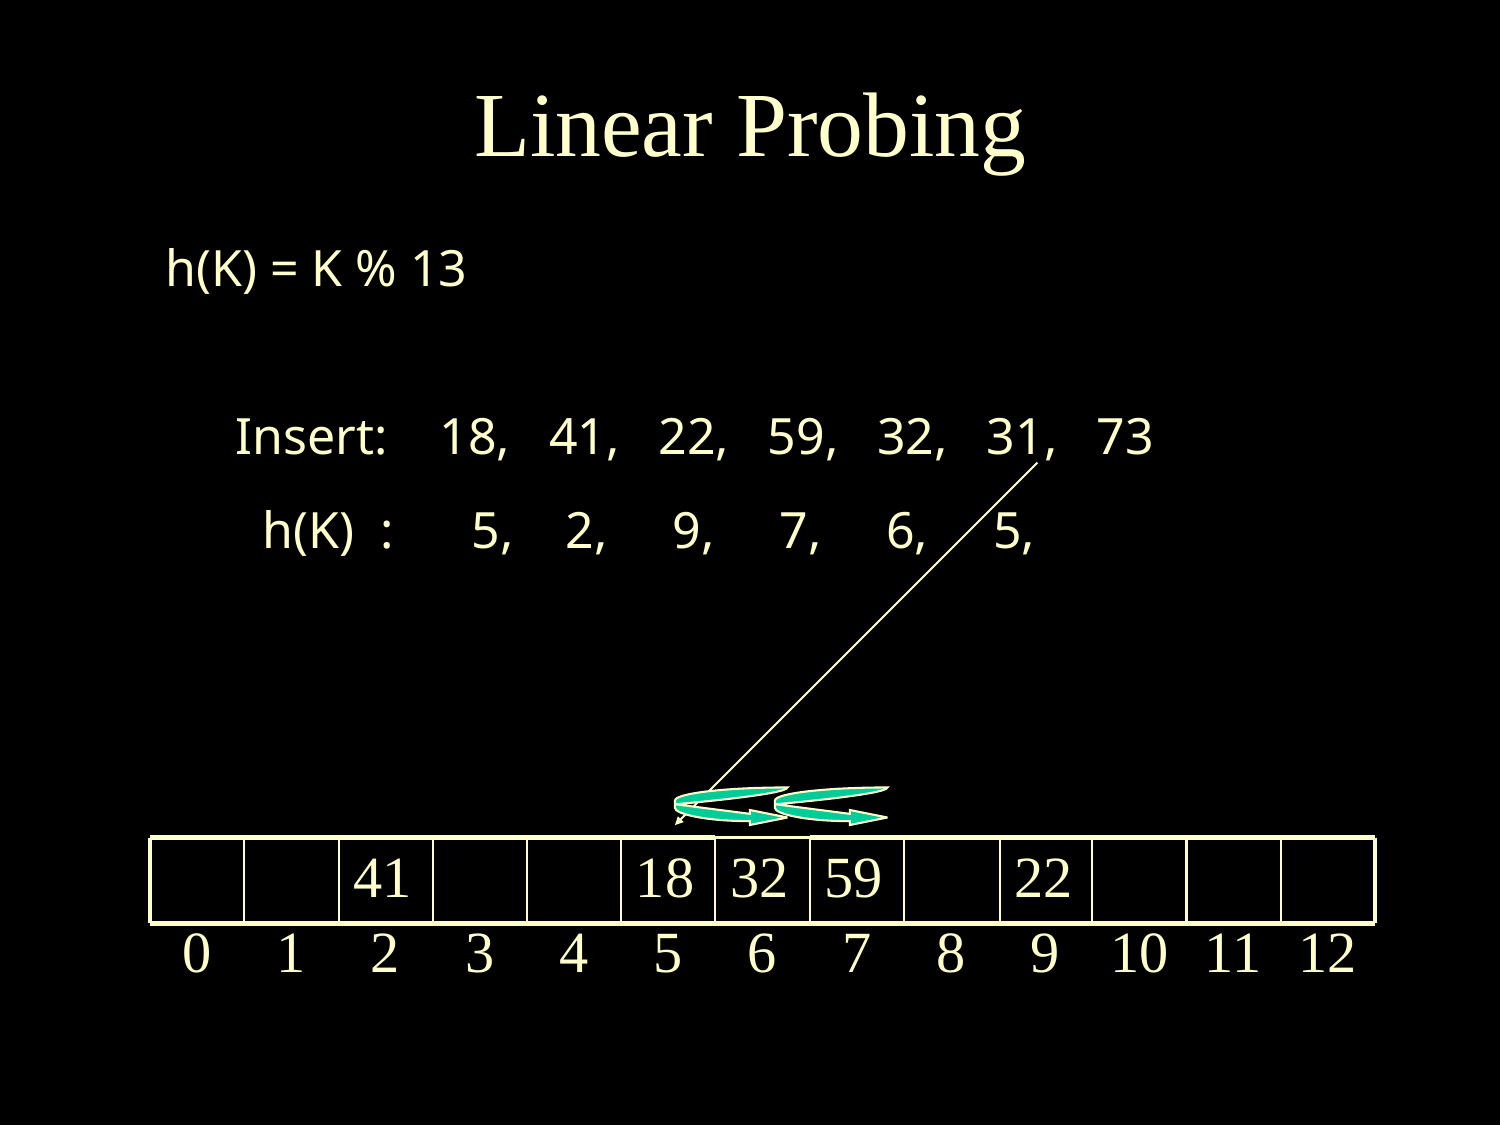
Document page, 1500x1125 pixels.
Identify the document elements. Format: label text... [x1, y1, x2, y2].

text_box [690, 806, 755, 814]
text_box Insert: 18, 41, 22, 59, 32, 31, 73 [220, 392, 1169, 477]
text_box [797, 817, 855, 826]
text_box h(K) : 5, 2, 9, 7, 6, 5, [247, 487, 1010, 572]
text_box 4 [527, 912, 622, 998]
text_box h(K) : 5, 2, 9, 7, 6, 5, [931, 487, 1051, 572]
text_box 10 [1093, 912, 1187, 998]
text_box 2 [339, 912, 433, 998]
text_box 12 [1281, 912, 1375, 998]
text_box 41 [340, 840, 432, 912]
text_box 0 [150, 912, 245, 998]
text_box 7 [810, 912, 904, 998]
text_box 6 [716, 912, 810, 998]
text_box 18 [622, 840, 714, 912]
text_box [821, 810, 855, 814]
title Linear Probing [22, 62, 1480, 188]
text_box [720, 794, 765, 800]
text_box 8 [904, 912, 998, 998]
text_box [674, 796, 719, 815]
text_box 59 [811, 840, 903, 912]
text_box 3 [433, 912, 527, 998]
text_box [697, 817, 755, 826]
text_box 1 [245, 912, 339, 998]
text_box [776, 815, 788, 820]
text_box [774, 794, 865, 815]
text_box 32 [716, 839, 809, 912]
text_box [790, 787, 888, 794]
text_box 9 [998, 912, 1093, 998]
text_box [690, 787, 788, 794]
text_box [876, 815, 888, 820]
text_box 22 [1001, 840, 1091, 912]
text_box 5 [622, 912, 716, 998]
text_box 11 [1187, 912, 1281, 998]
text_box h(K) = K % 13 [150, 224, 483, 309]
